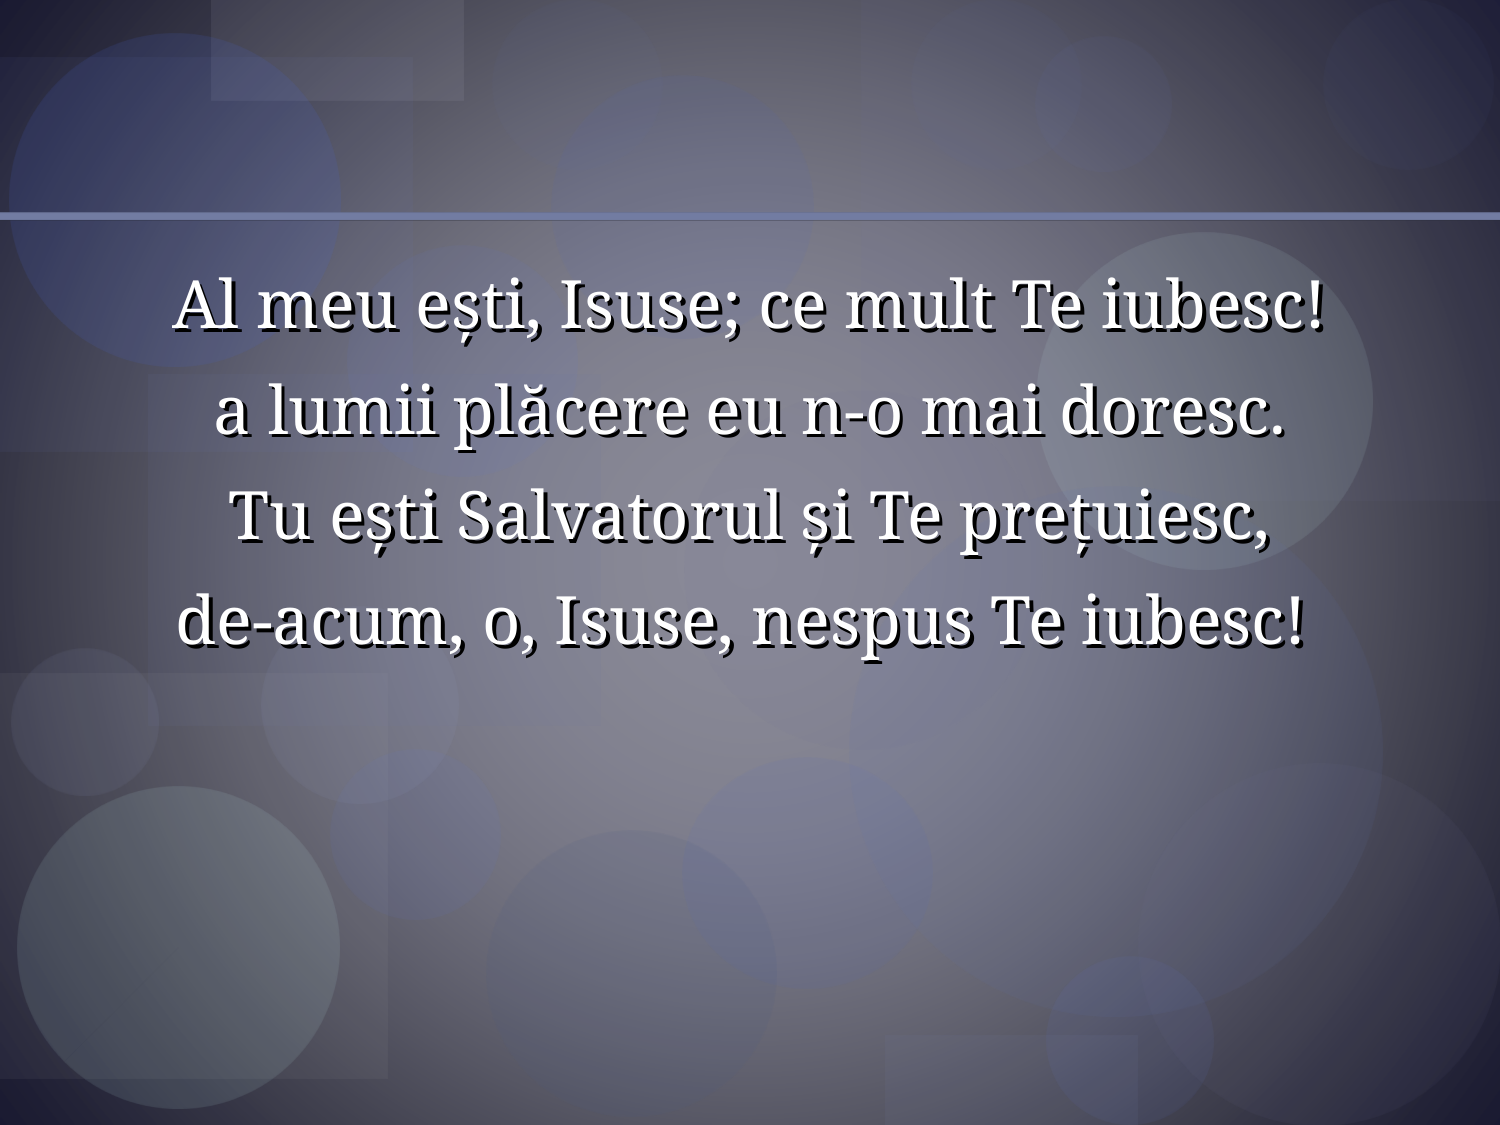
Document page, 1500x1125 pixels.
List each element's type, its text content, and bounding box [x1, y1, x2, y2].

list Al meu eşti, Isuse; ce mult Te iubesc! a lumii plăcere eu n-o mai doresc. Tu eşti Salvatorul şi Te preţuiesc, de-acum, o, Isuse, nespus Te iubesc! [75, 249, 1426, 1001]
title [75, 25, 1426, 214]
picture [0, 0, 1500, 1125]
